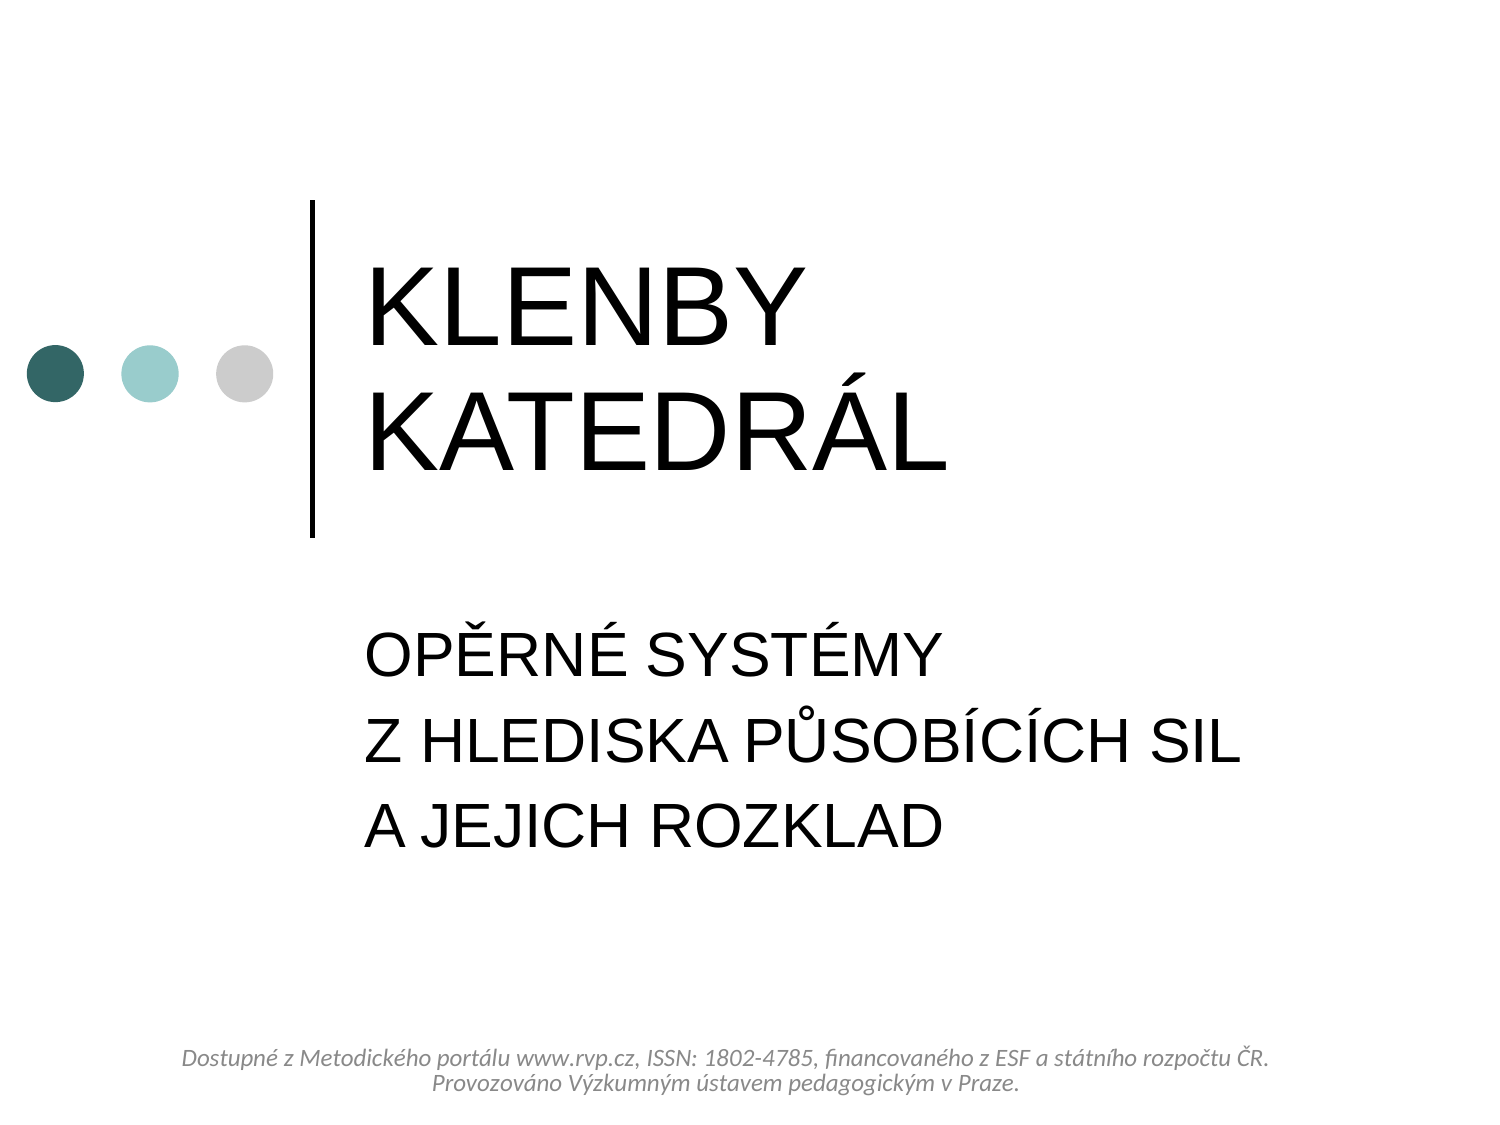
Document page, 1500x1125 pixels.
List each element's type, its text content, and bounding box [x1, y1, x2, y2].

subtitle OPĚRNÉ SYSTÉMY Z HLEDISKA PŮSOBÍCÍCH SIL A JEJICH ROZKLAD [349, 612, 1413, 938]
text_box Dostupné z Metodického portálu www.rvp.cz, ISSN: 1802-4785, financovaného z ESF a státního rozpočtu ČR. Provozováno Výzkumným ústavem pedagogickým v Praze. [105, 1042, 1348, 1103]
title KLENBY KATEDRÁL [349, 224, 1413, 513]
